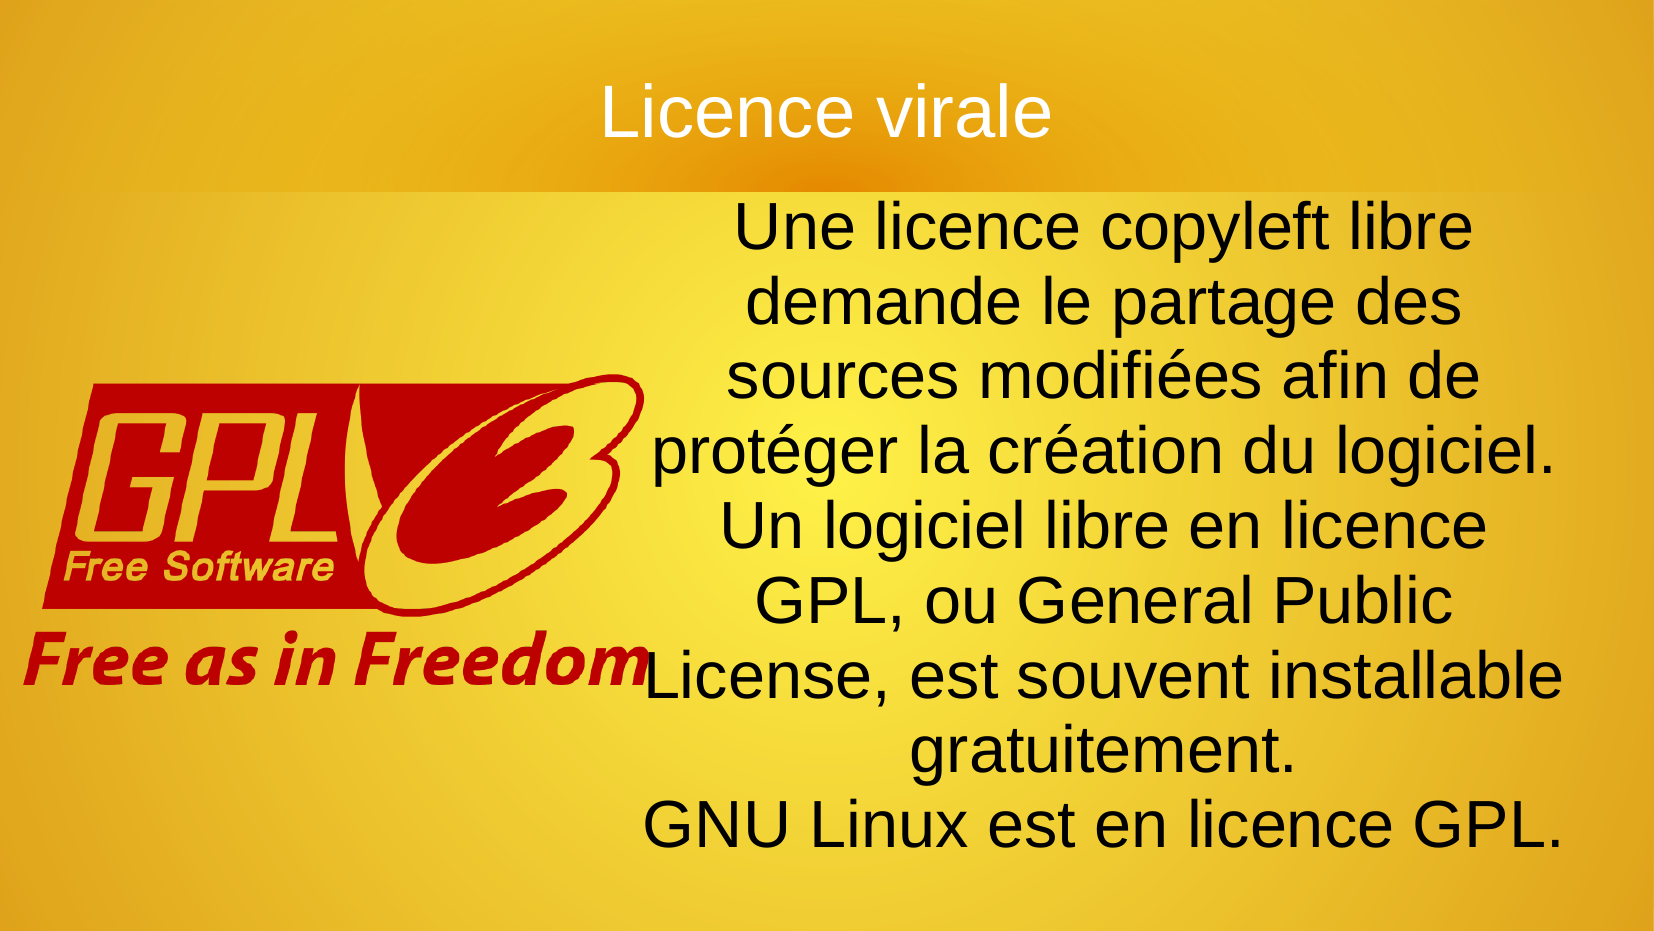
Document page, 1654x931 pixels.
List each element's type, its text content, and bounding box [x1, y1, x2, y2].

picture [23, 372, 650, 685]
title Licence virale [82, 35, 1571, 189]
subtitle Une licence copyleft libre demande le partage des sources modifiées afin de protéger la création du logiciel. Un logiciel libre en licence GPL, ou General Public License, est souvent installable gratuitement. GNU Linux est en licence GPL. [637, 151, 1571, 900]
